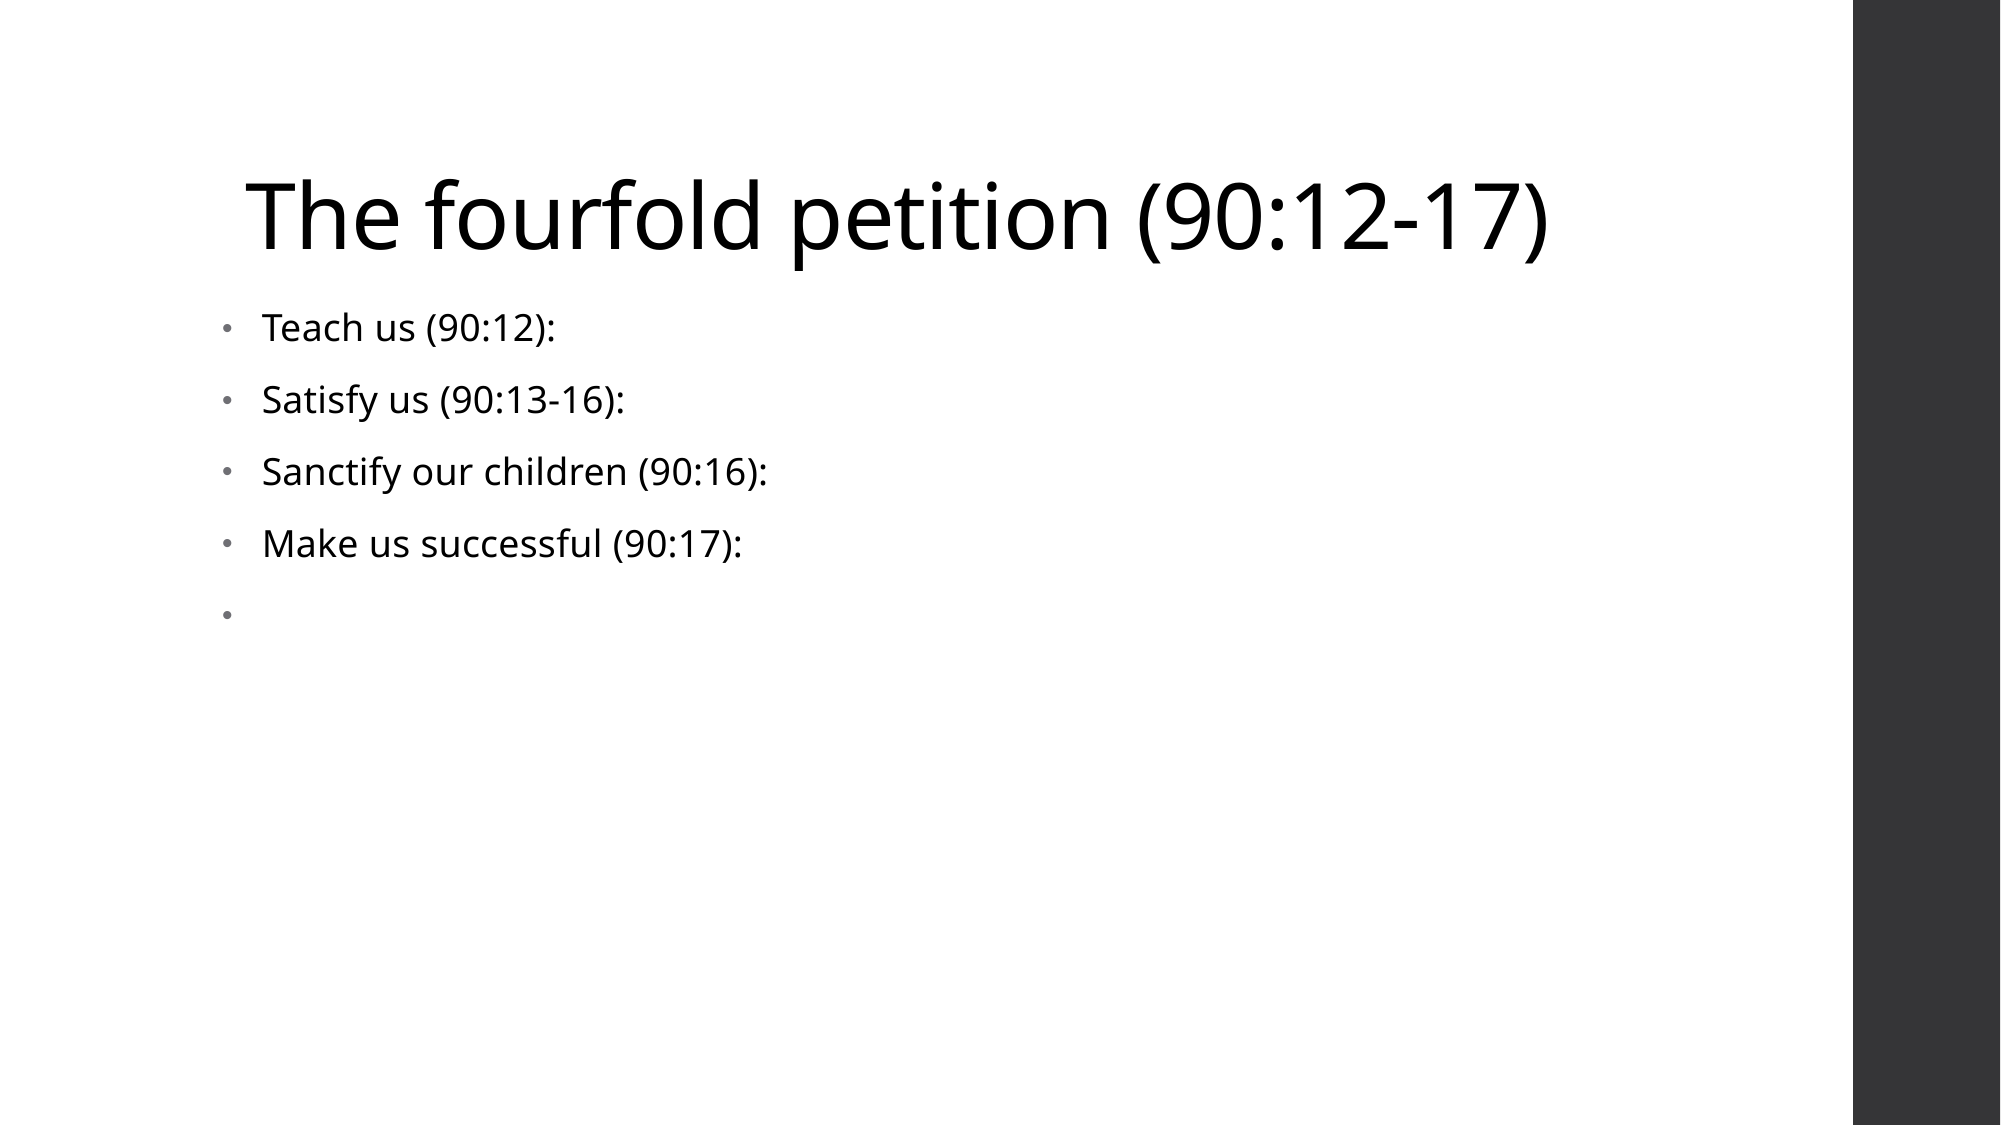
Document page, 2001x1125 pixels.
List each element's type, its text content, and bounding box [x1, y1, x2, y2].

list Teach us (90:12): Satisfy us (90:13-16): Sanctify our children (90:16): Make us successful (90:17): [206, 299, 1617, 1014]
title The fourfold petition (90:12-17) [206, 60, 1797, 278]
